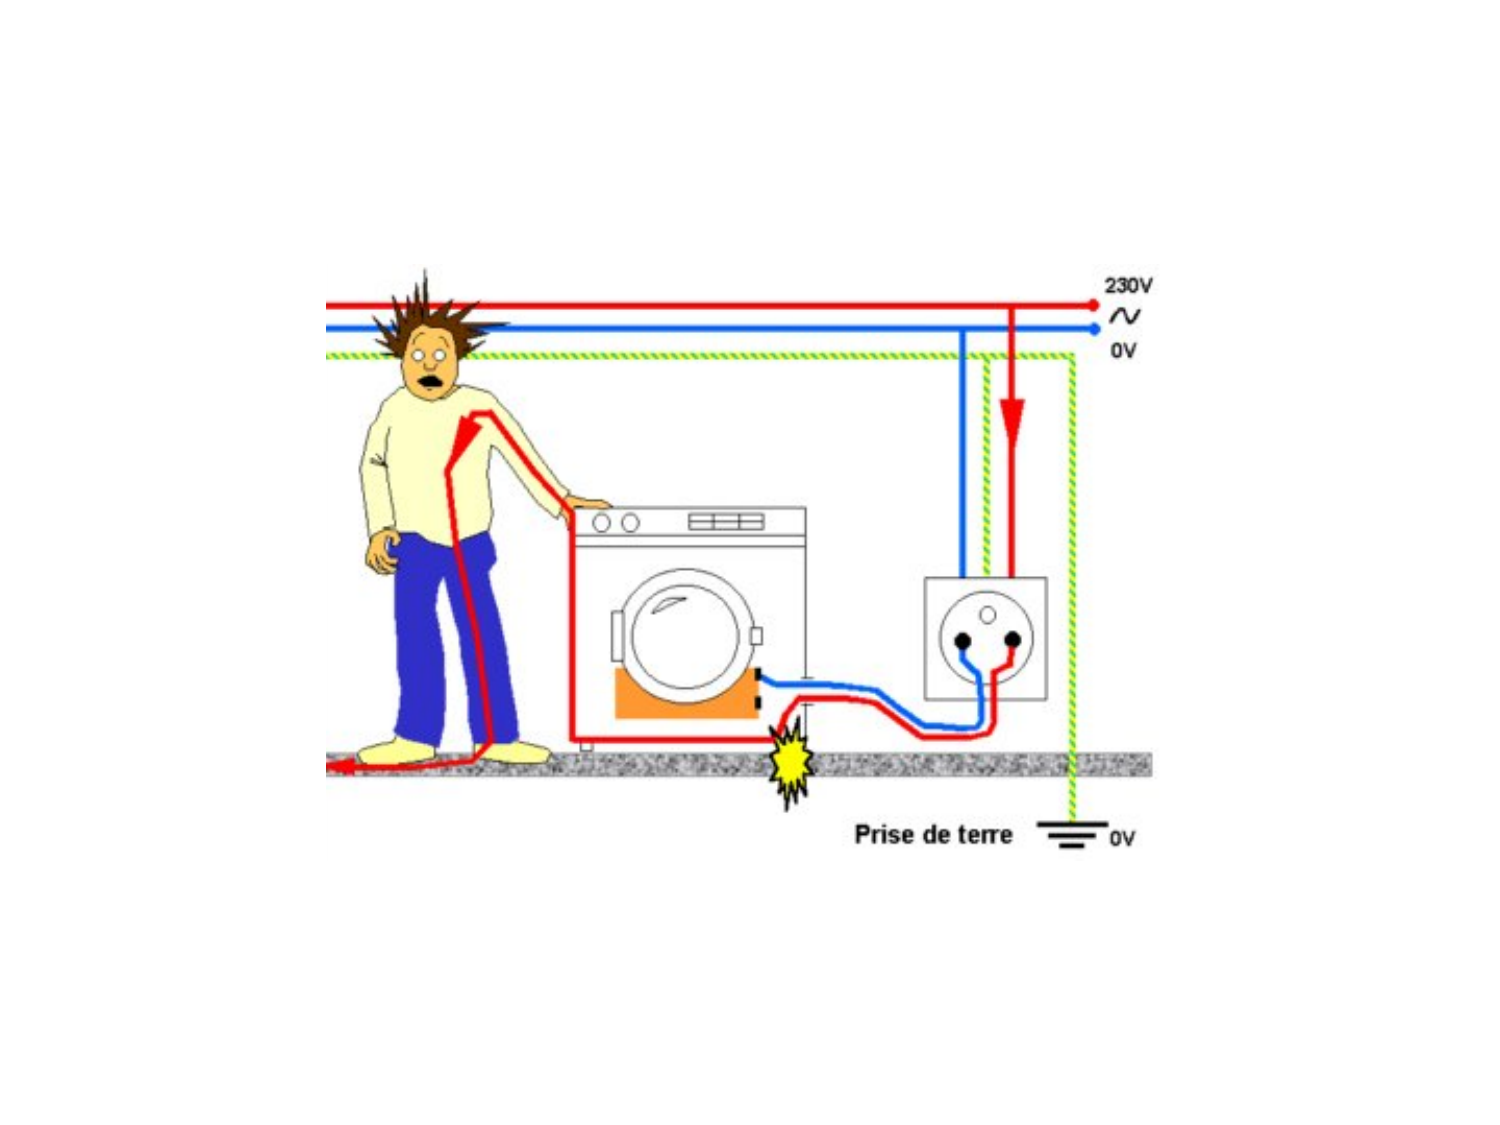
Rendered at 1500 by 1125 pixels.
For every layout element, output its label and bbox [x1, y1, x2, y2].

picture [326, 264, 1174, 861]
